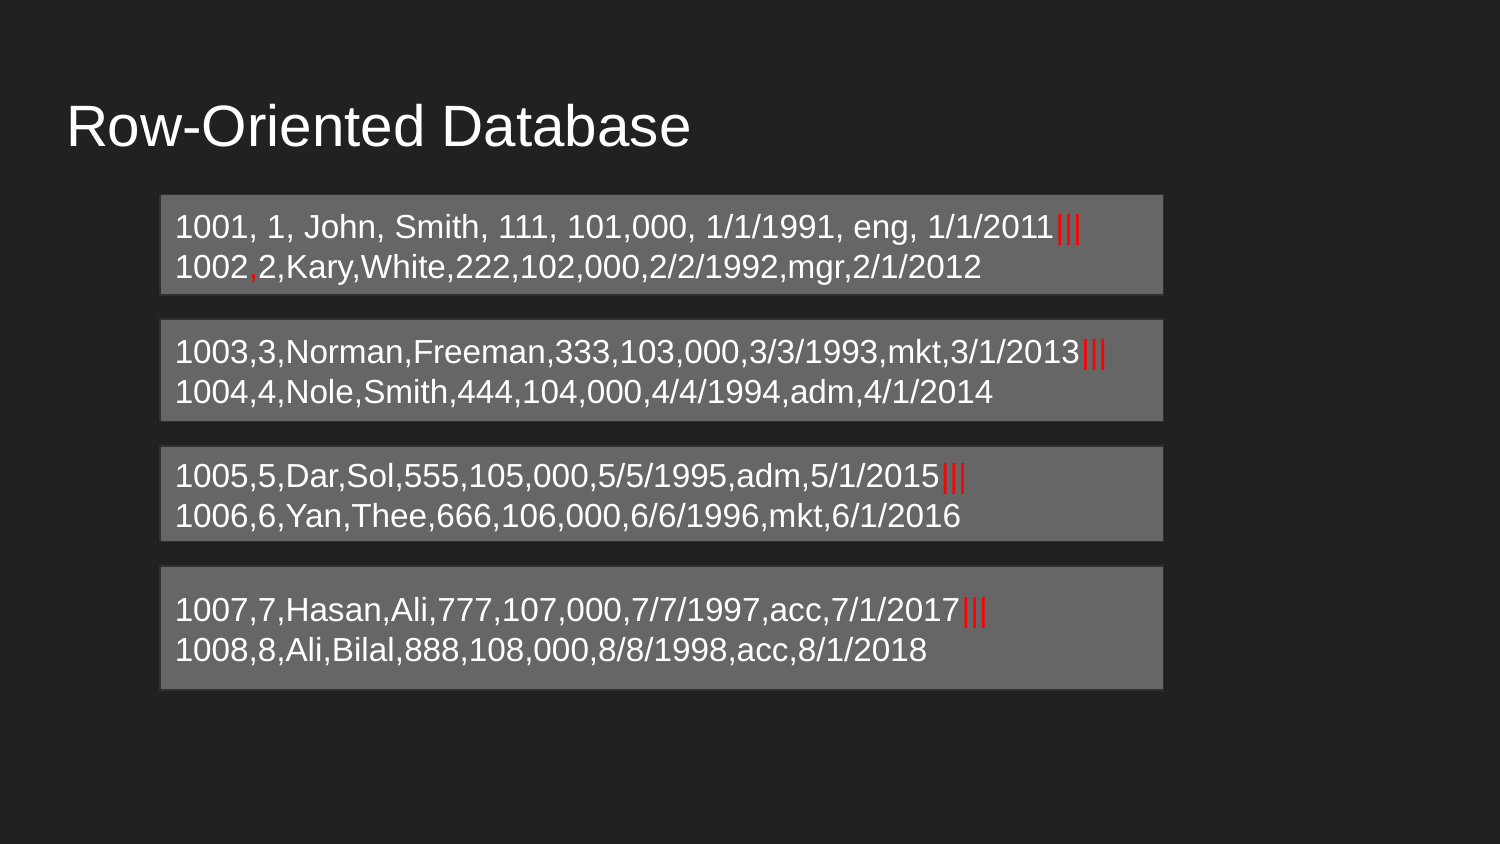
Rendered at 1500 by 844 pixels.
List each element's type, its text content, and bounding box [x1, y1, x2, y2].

text_box 1007,7,Hasan,Ali,777,107,000,7/7/1997,acc,7/1/2017||| 1008,8,Ali,Bilal,888,108,000,8/8/1998,acc,8/1/2018 [159, 565, 1164, 691]
title Row-Oriented Database [51, 72, 1449, 167]
text_box 1001, 1, John, Smith, 111, 101,000, 1/1/1991, eng, 1/1/2011||| 1002,2,Kary,White,222,102,000,2/2/1992,mgr,2/1/2012 [159, 194, 1164, 295]
text_box 1005,5,Dar,Sol,555,105,000,5/5/1995,adm,5/1/2015||| 1006,6,Yan,Thee,666,106,000,6/6/1996,mkt,6/1/2016 [159, 445, 1164, 542]
text_box 1003,3,Norman,Freeman,333,103,000,3/3/1993,mkt,3/1/2013||| 1004,4,Nole,Smith,444,104,000,4/4/1994,adm,4/1/2014 [159, 319, 1164, 422]
